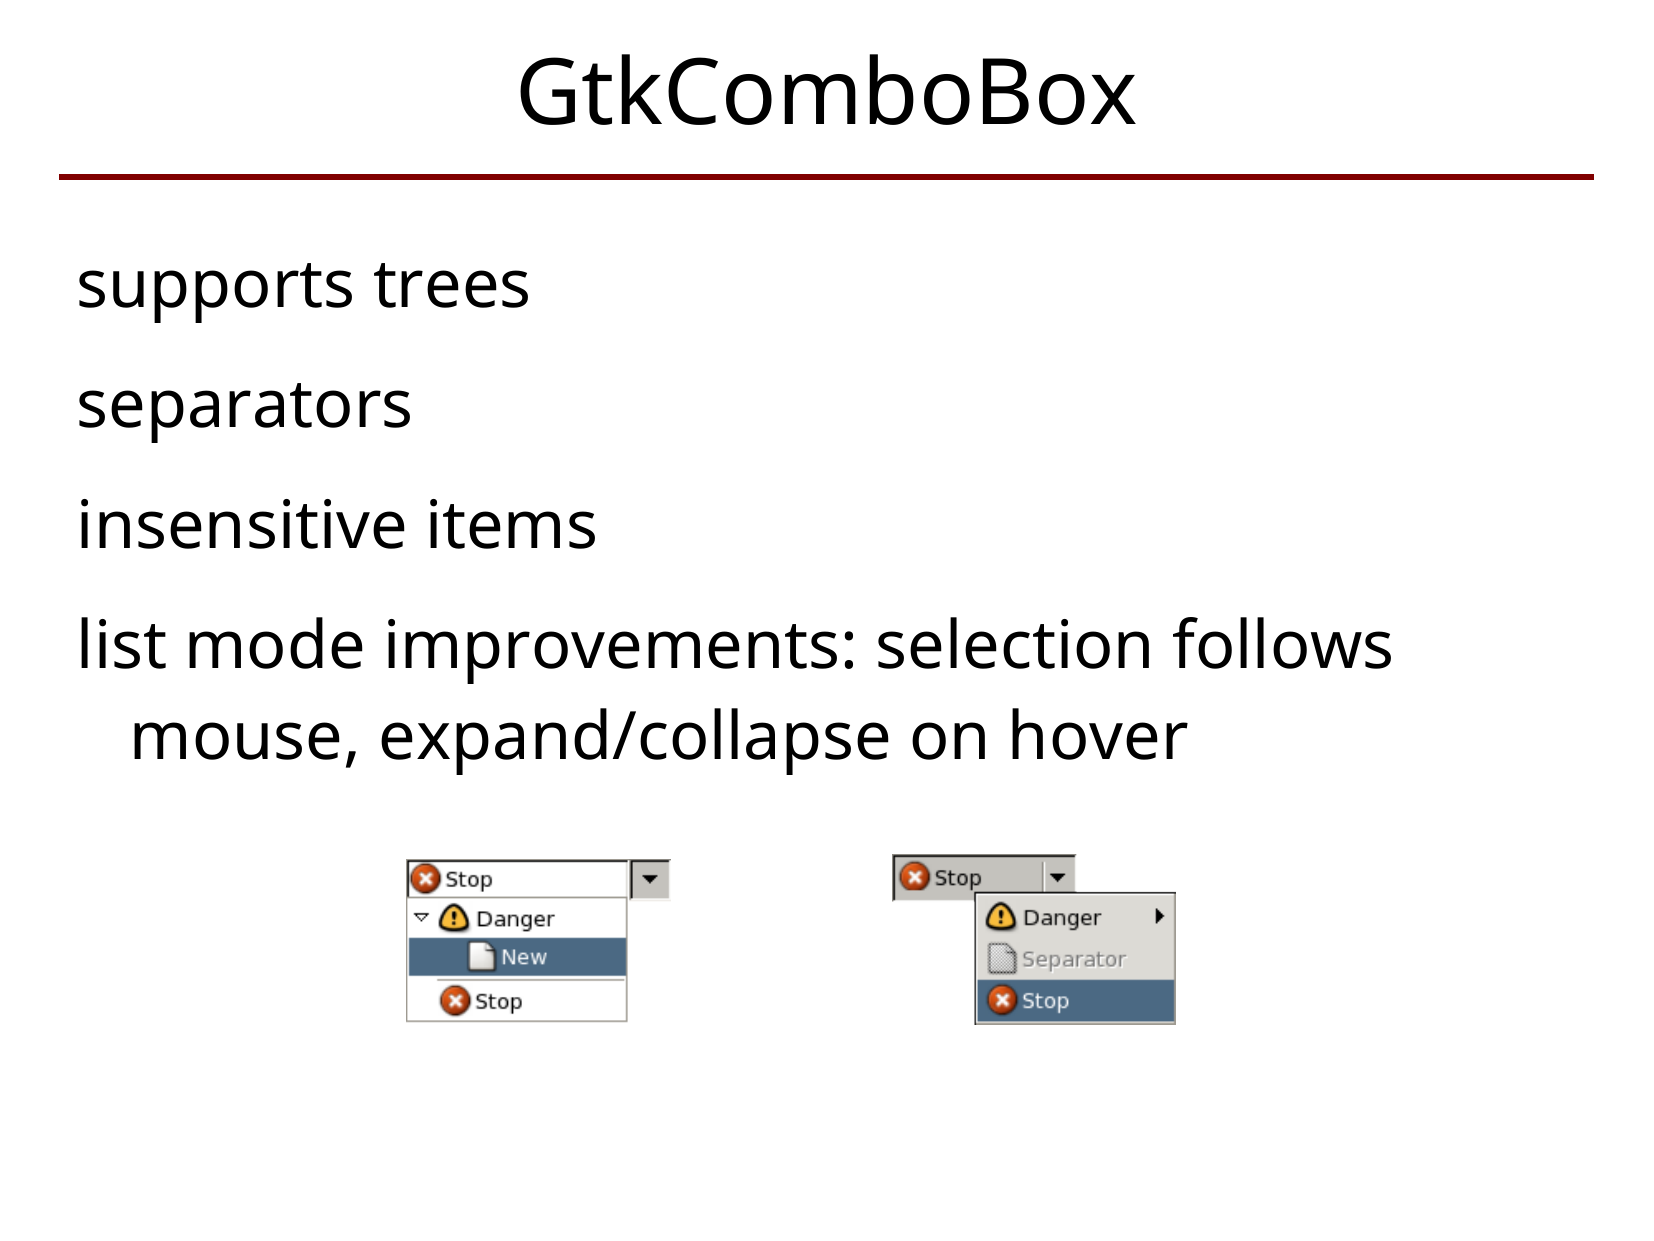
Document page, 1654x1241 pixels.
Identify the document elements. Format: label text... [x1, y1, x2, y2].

title GtkComboBox [59, 0, 1595, 178]
list supports trees separators insensitive items list mode improvements: selection follows mouse, expand/collapse on hover [59, 236, 1595, 1182]
picture [892, 854, 1176, 1025]
picture [406, 859, 671, 1024]
